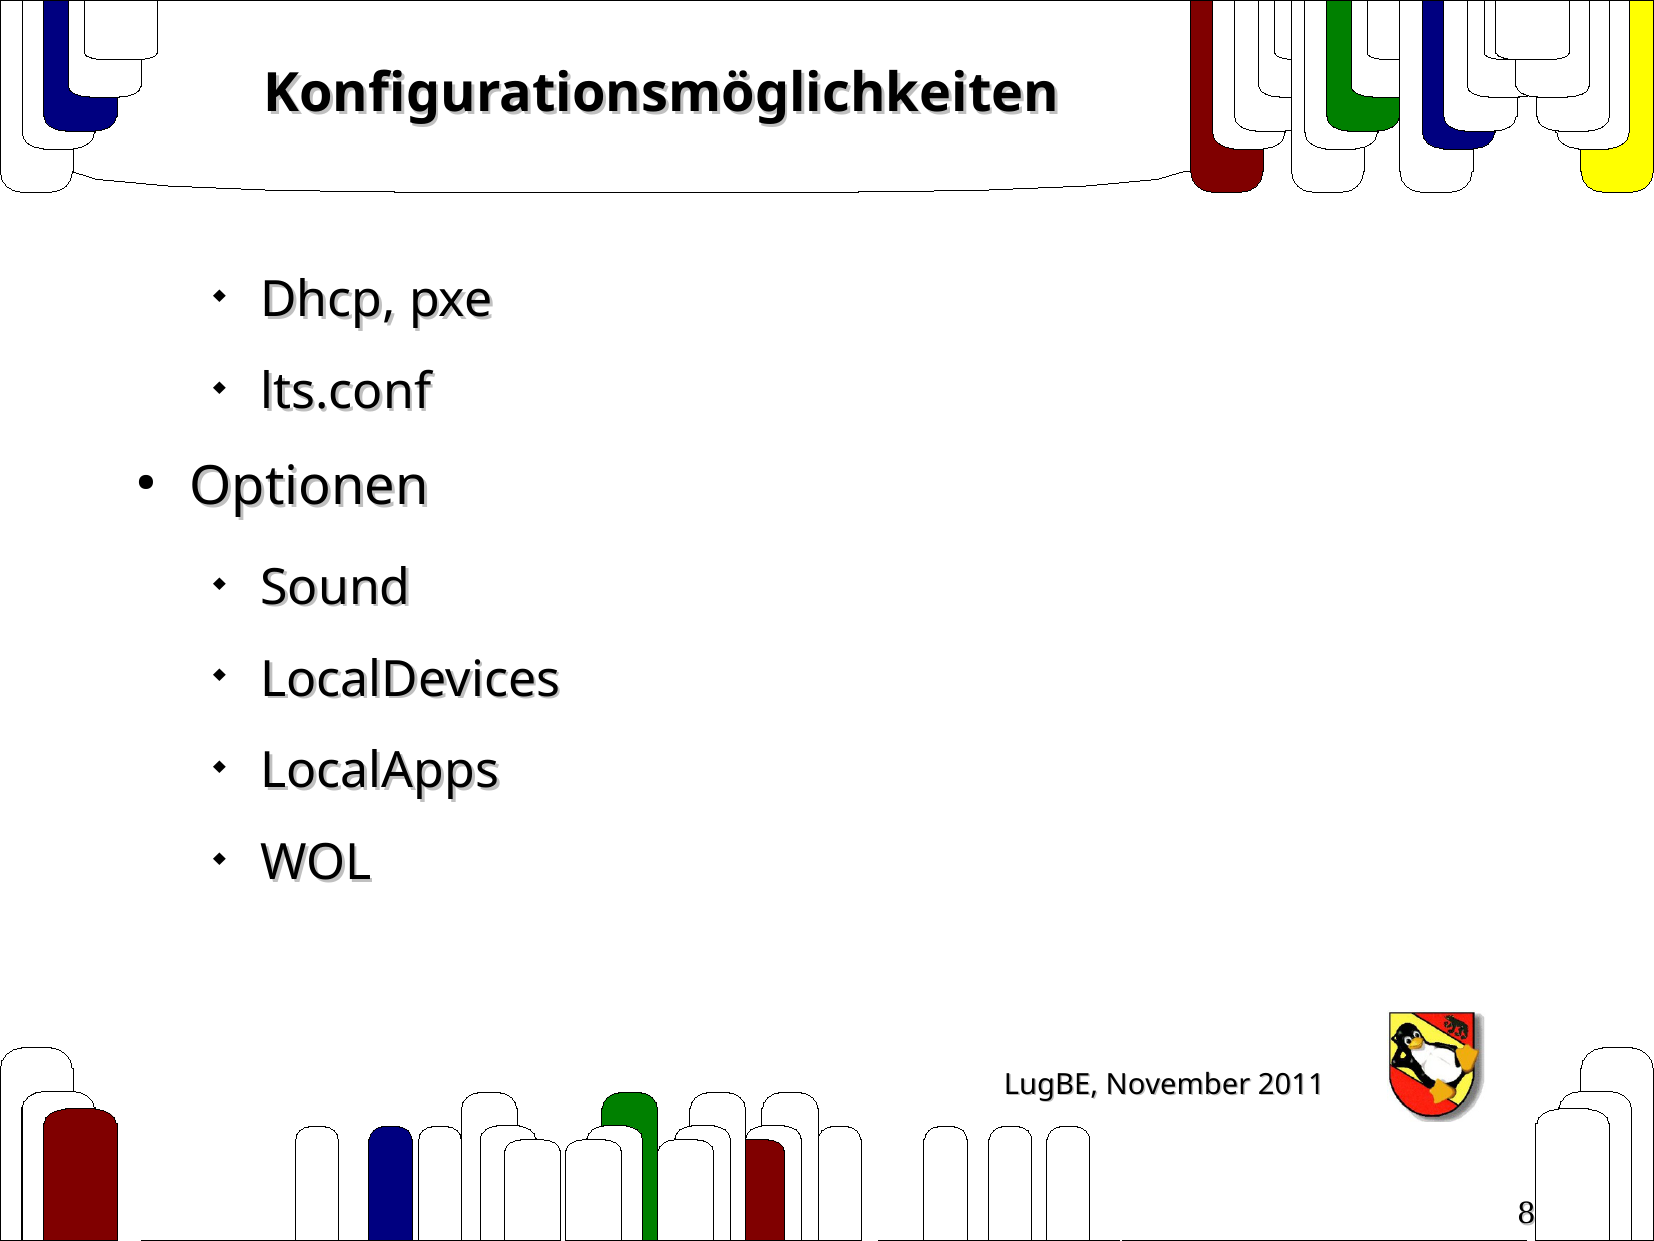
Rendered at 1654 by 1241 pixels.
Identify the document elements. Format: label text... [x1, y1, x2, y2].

title Konfigurationsmöglichkeiten [171, 15, 1152, 165]
list Dhcp, pxe lts.conf Optionen Sound LocalDevices LocalApps WOL [118, 263, 1531, 983]
picture [1387, 1010, 1487, 1122]
